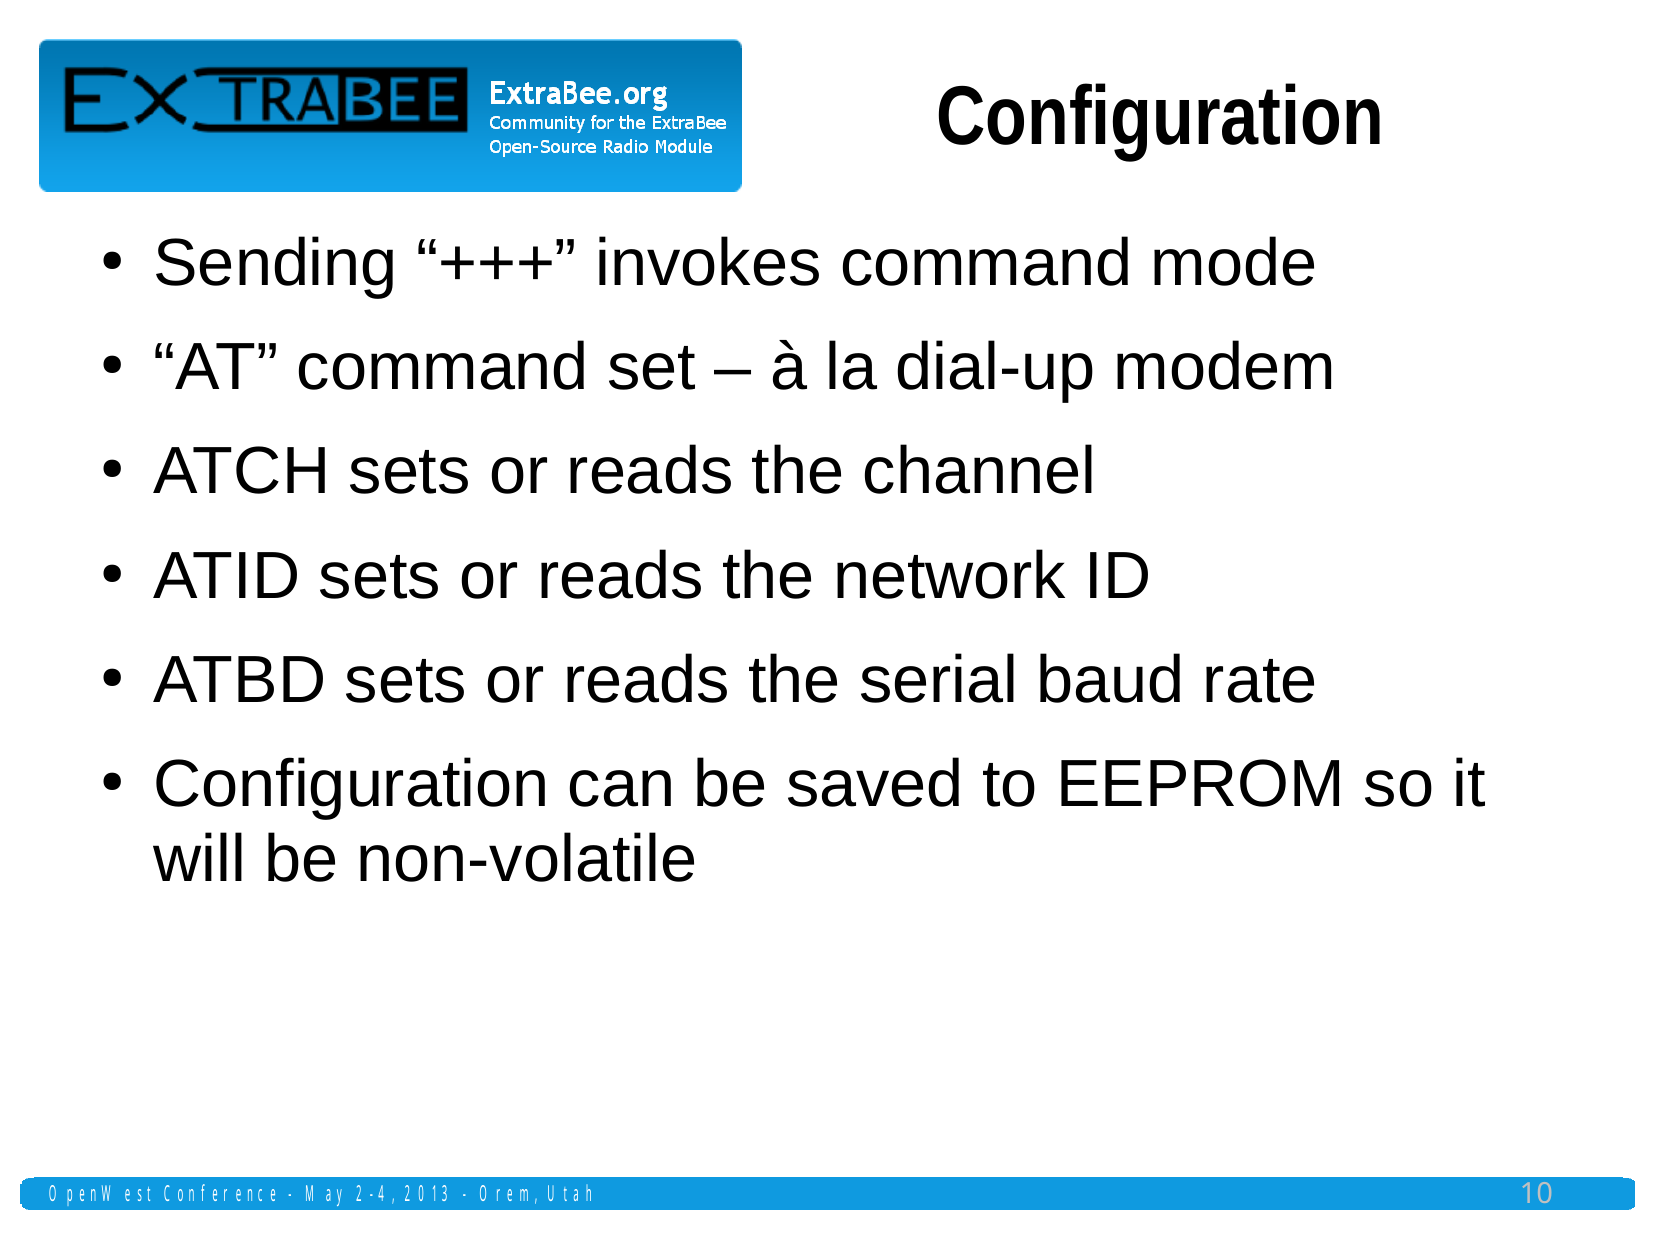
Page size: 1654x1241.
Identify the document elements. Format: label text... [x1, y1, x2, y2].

picture [35, 31, 748, 199]
picture [10, 1173, 1648, 1215]
title Configuration [750, 49, 1571, 188]
list Sending “+++” invokes command mode “AT” command set – à la dial-up modem ATCH sets or reads the channel ATID sets or reads the network ID ATBD sets or reads the serial baud rate Configuration can be saved to EEPROM so it will be non-volatile [82, 225, 1571, 1126]
